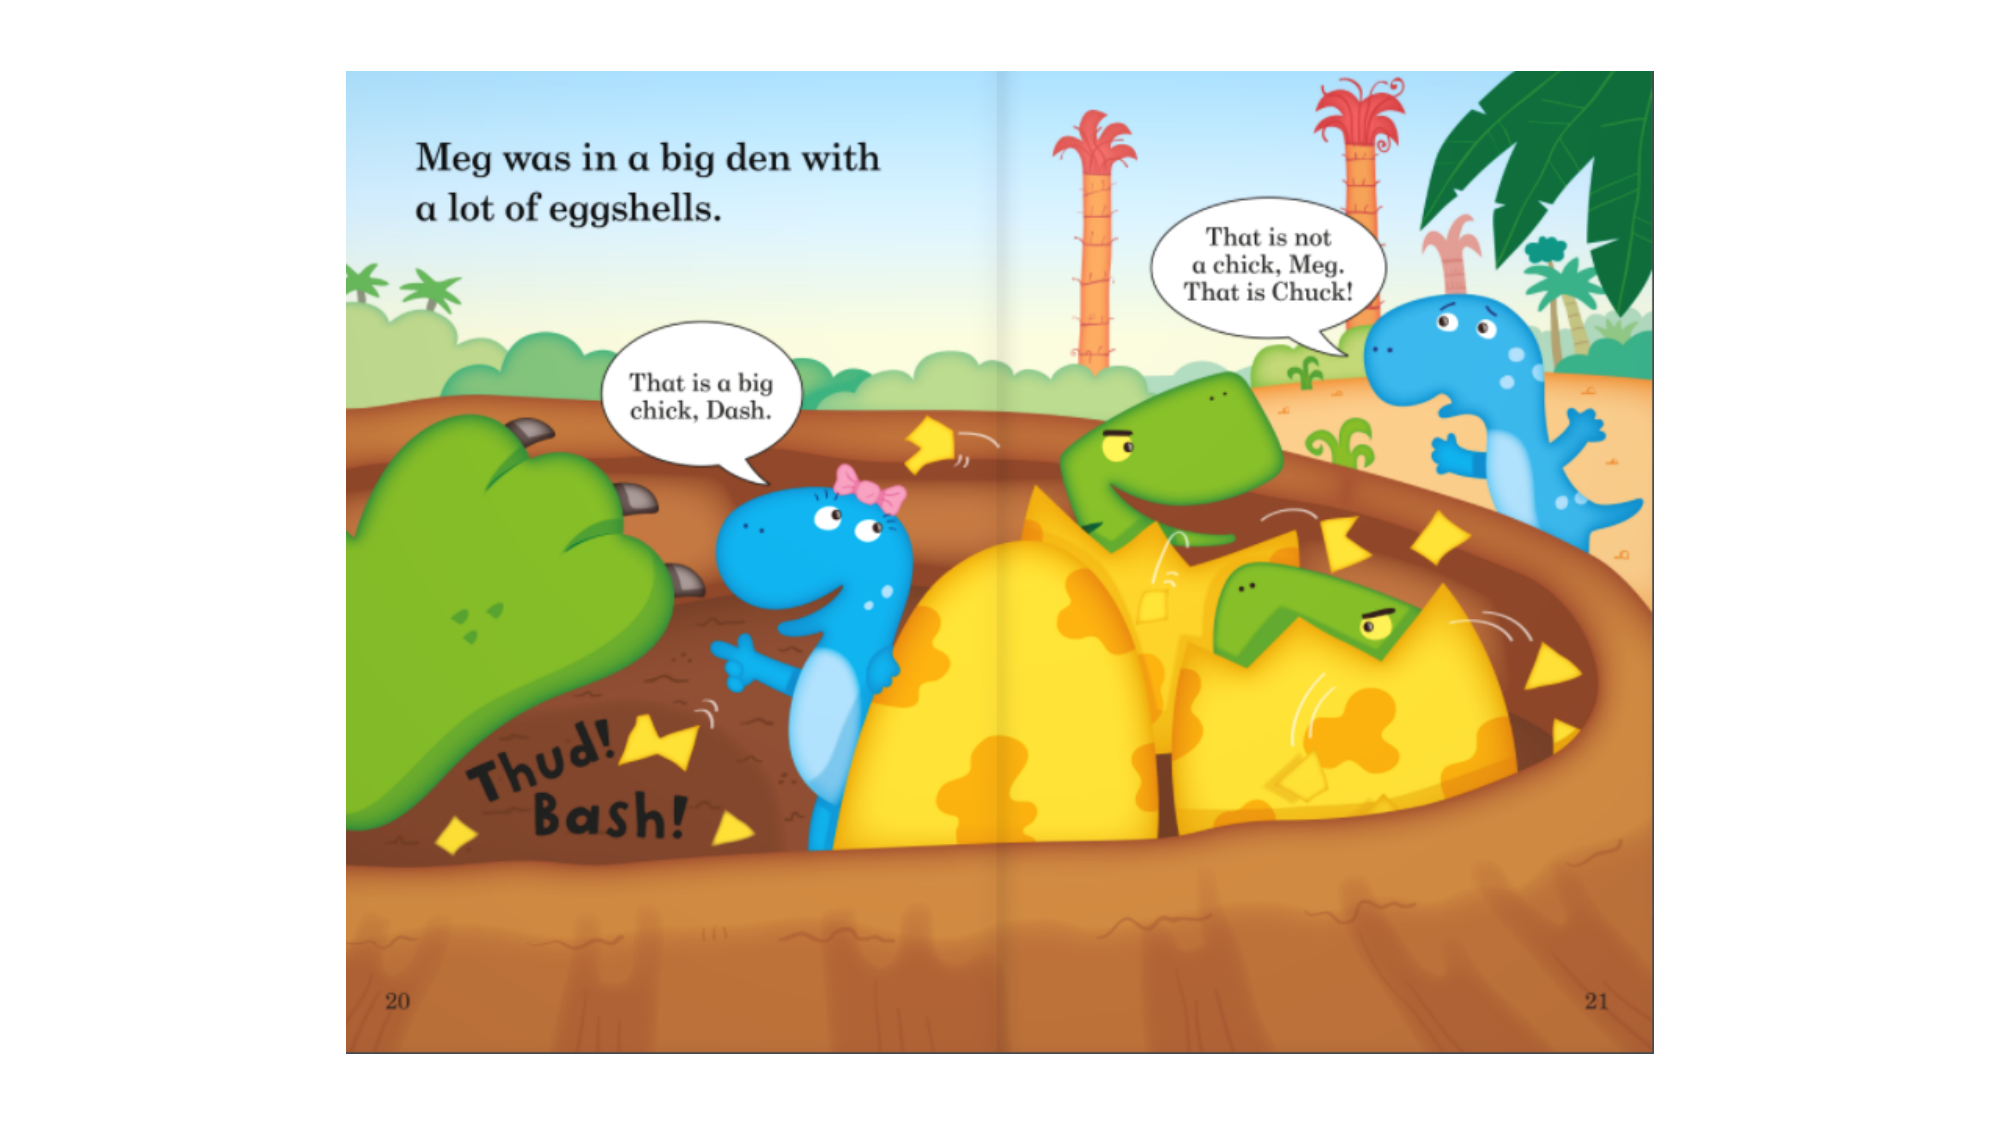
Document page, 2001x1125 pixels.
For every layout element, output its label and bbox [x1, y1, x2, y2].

picture [346, 71, 1654, 1054]
